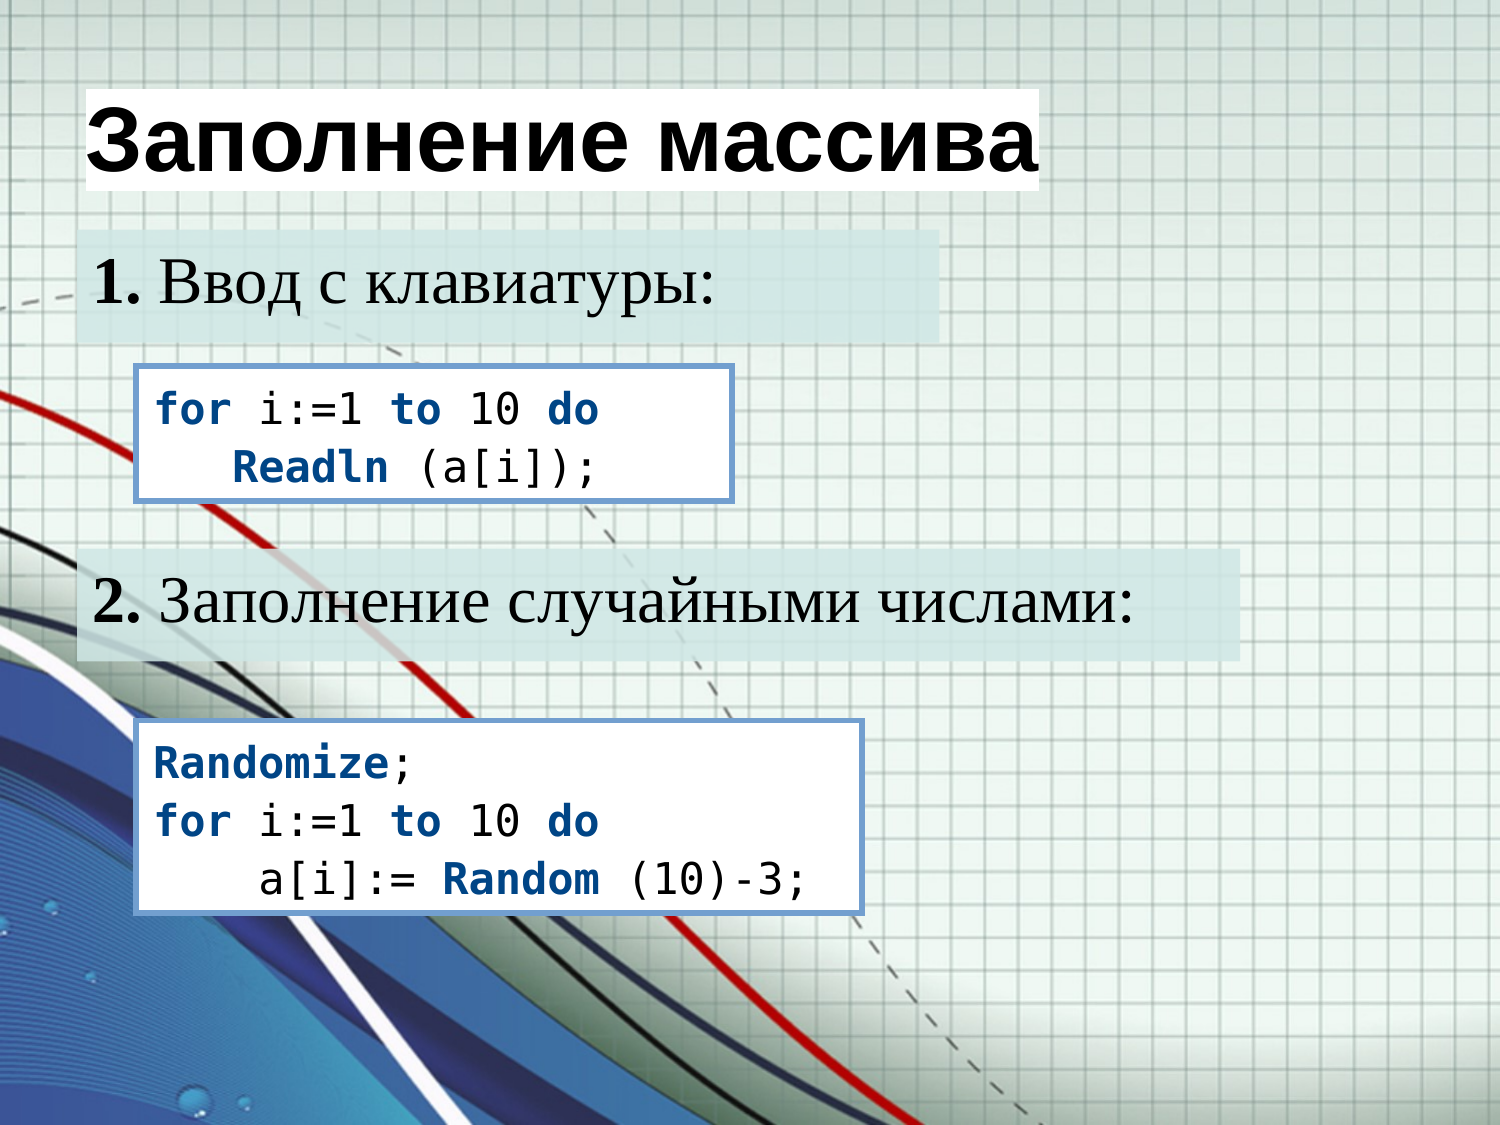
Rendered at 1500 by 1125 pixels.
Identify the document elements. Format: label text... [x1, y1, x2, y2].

text_box 1. Ввод с клавиатуры: [77, 229, 940, 343]
title Заполнение массива [70, 43, 1397, 241]
text_box Randomize; for i:=1 to 10 do a[i]:= Random (10)-3; [136, 720, 863, 913]
text_box 2. Заполнение случайными числами: [77, 548, 1241, 662]
picture [0, 0, 1500, 1125]
text_box for i:=1 to 10 do Readln (a[i]); [136, 366, 733, 501]
